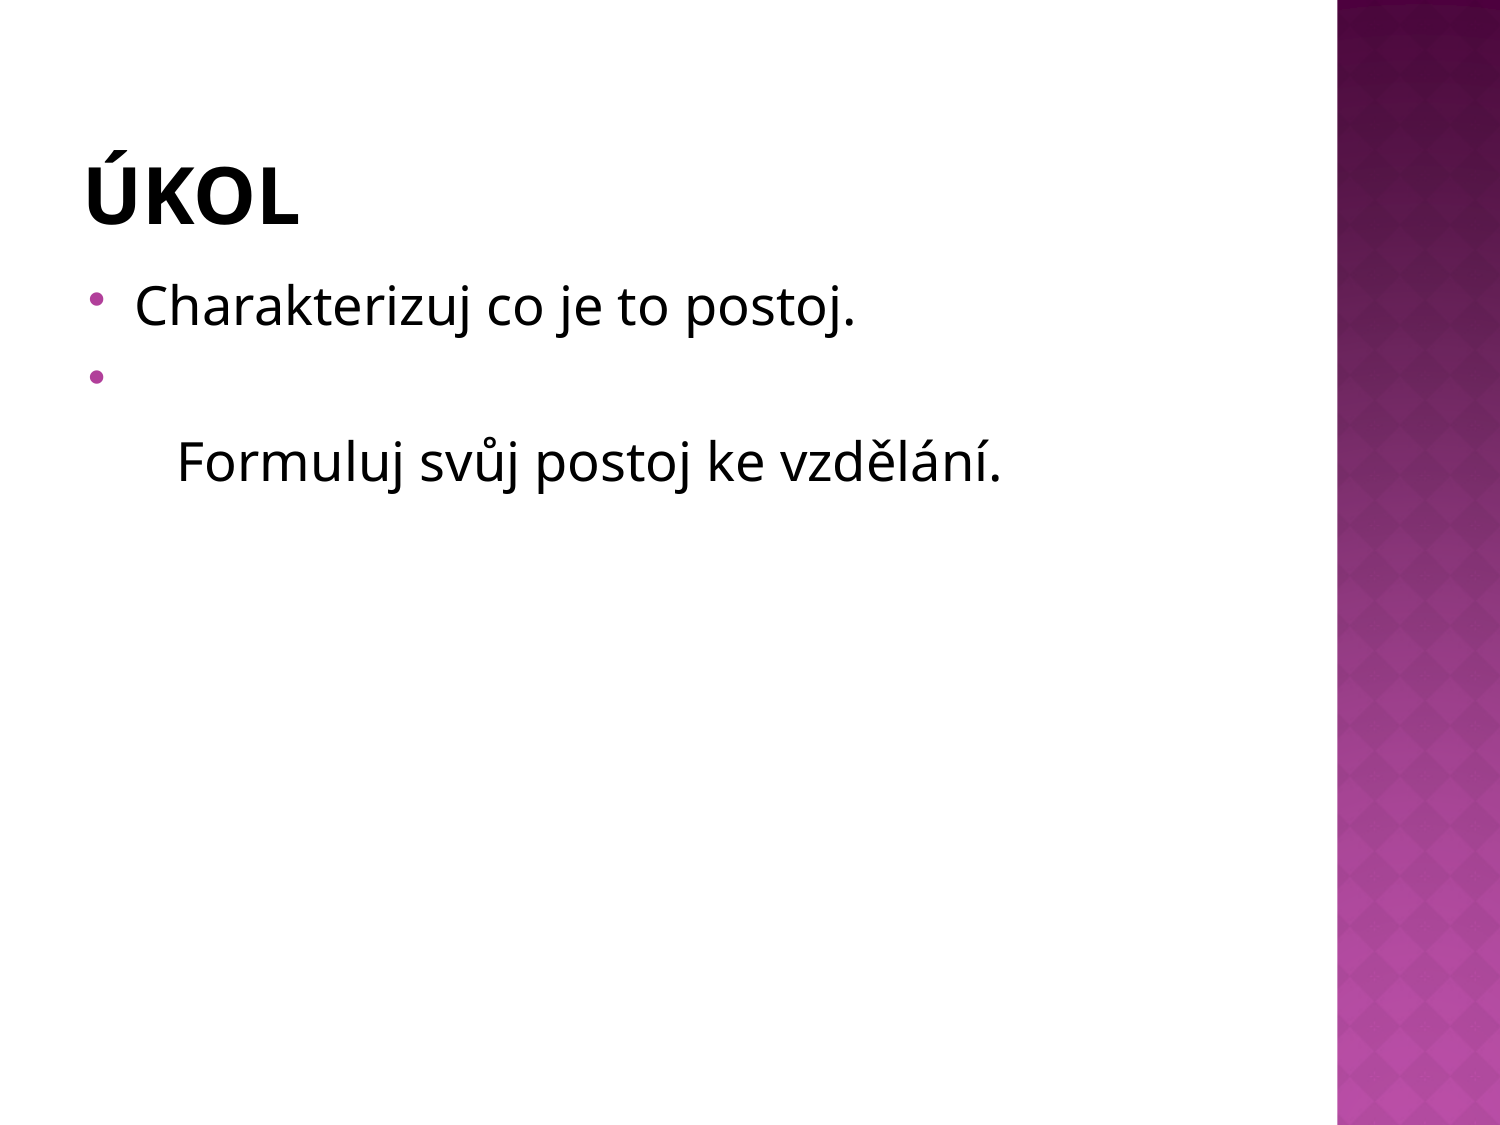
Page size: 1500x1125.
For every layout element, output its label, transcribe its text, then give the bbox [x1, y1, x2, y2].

list Charakterizuj co je to postoj. Formuluj svůj postoj ke vzdělání. [75, 264, 1263, 1060]
title Úkol [75, 52, 1263, 241]
